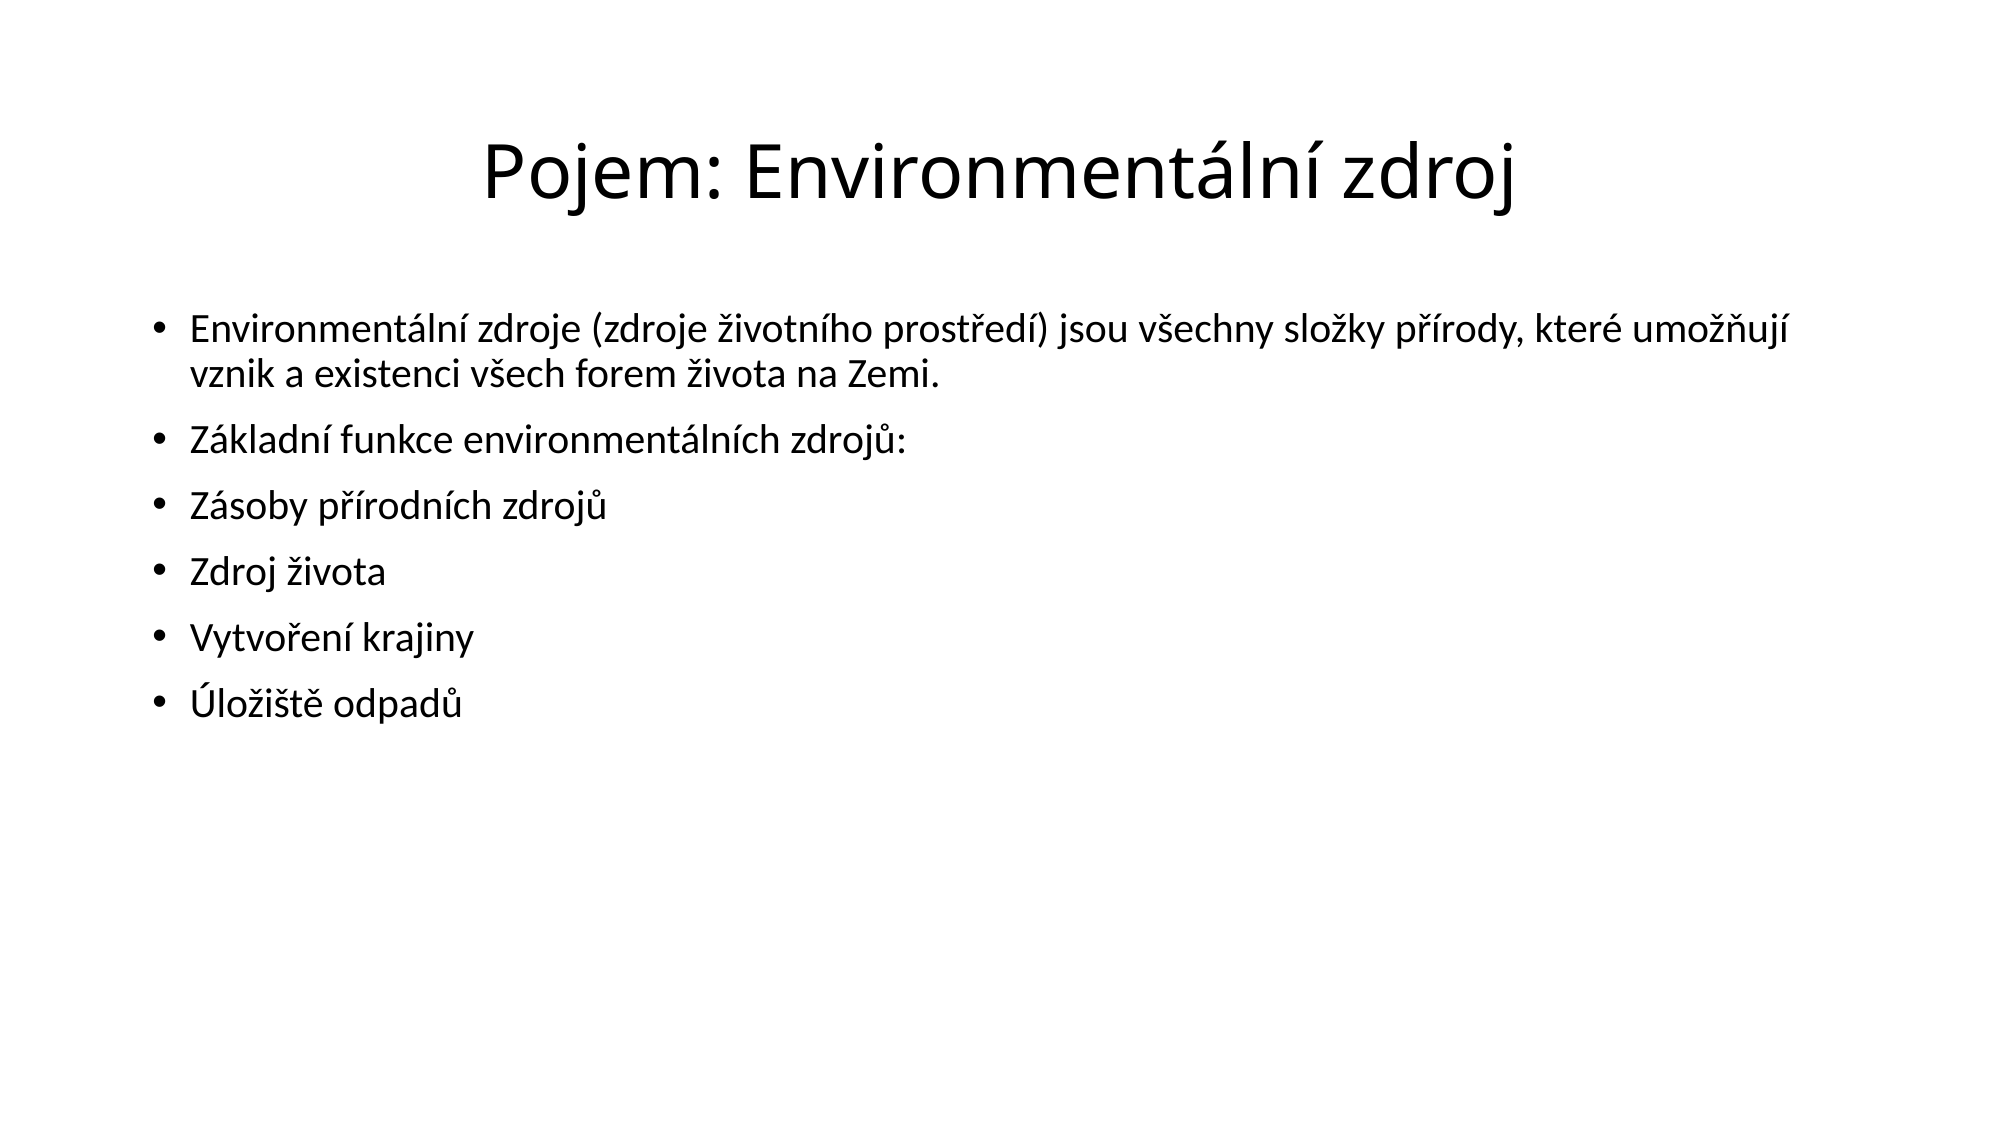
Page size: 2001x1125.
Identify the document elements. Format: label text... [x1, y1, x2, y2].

title Pojem: Environmentální zdroj [137, 59, 1863, 278]
list Environmentální zdroje (zdroje životního prostředí) jsou všechny složky přírody, které umožňují vznik a existenci všech forem života na Zemi. Základní funkce environmentálních zdrojů: Zásoby přírodních zdrojů Zdroj života Vytvoření krajiny Úložiště odpadů [137, 299, 1863, 1014]
